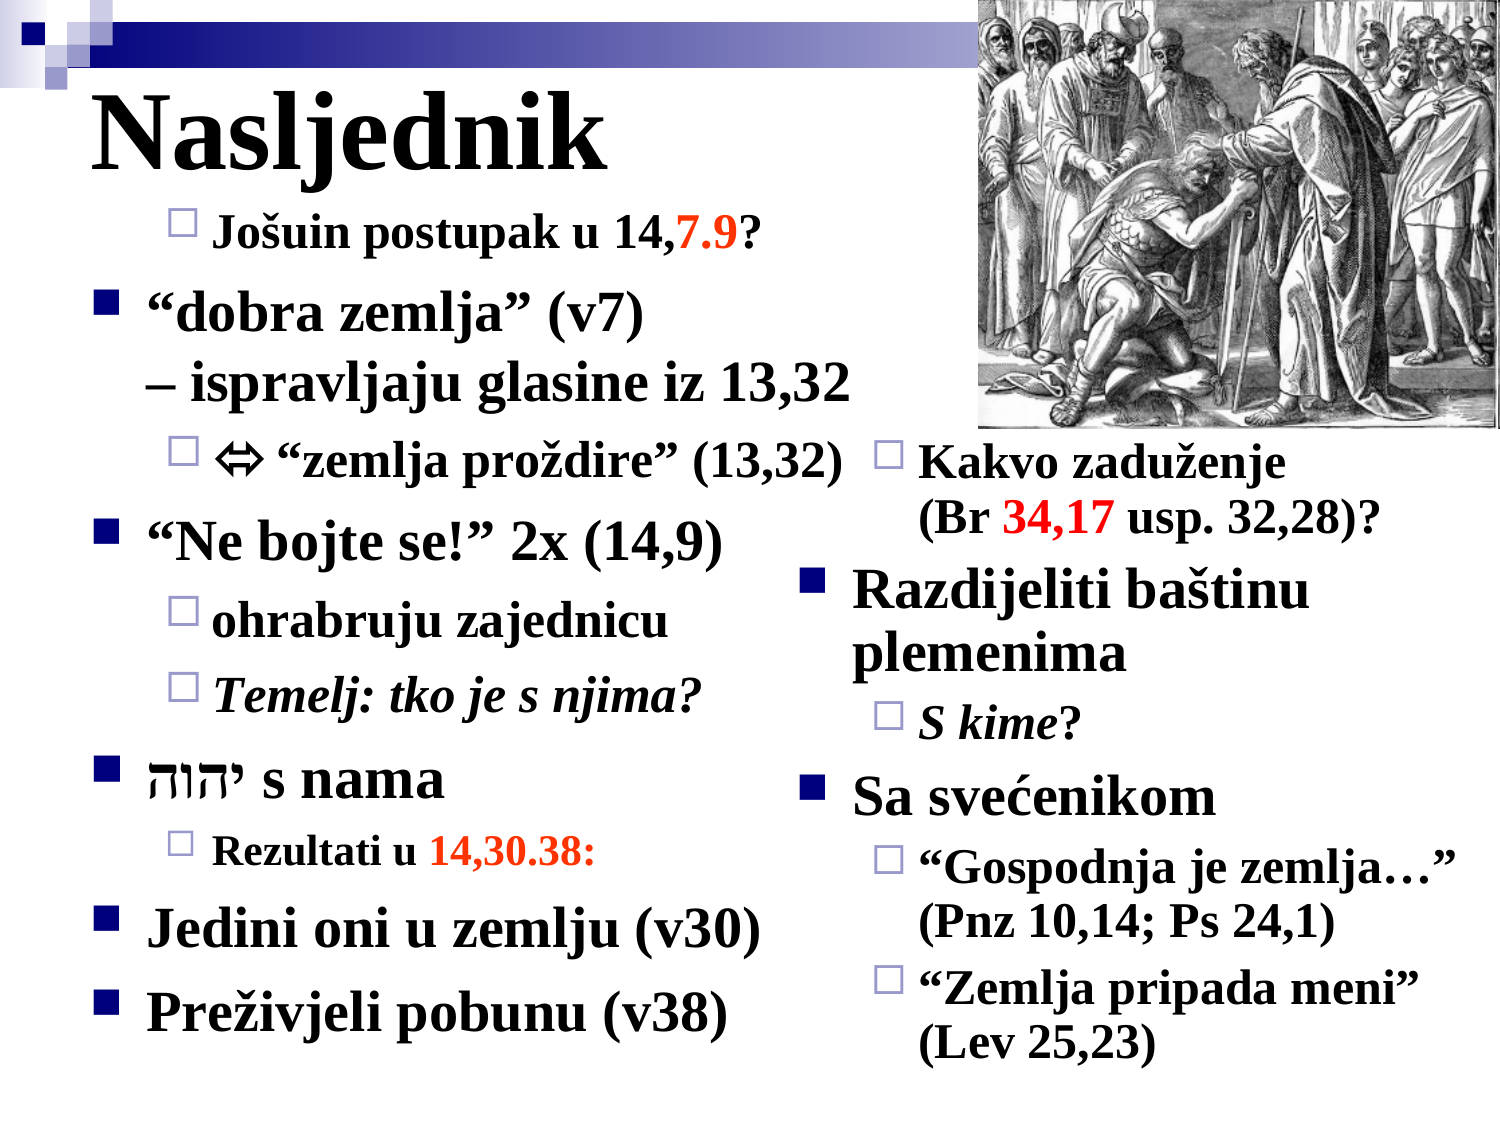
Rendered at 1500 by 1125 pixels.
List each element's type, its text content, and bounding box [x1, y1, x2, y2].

title Nasljednik [75, 0, 978, 250]
picture [978, 0, 1500, 429]
list Jošuin postupak u 14,7.9? “dobra zemlja” (v7) – ispravljaju glasine iz 13,32  “zemlja proždire” (13,32) “Ne bojte se!” 2x (14,9) ohrabruju zajednicu Temelj: tko je s njima? יהוה s nama Rezultati u 14,30.38: Jedini oni u zemlju (v30) Preživjeli pobunu (v38) [75, 190, 885, 1125]
list Kakvo zaduženje (Br 34,17 usp. 32,28)? Razdijeliti baštinu plemenima S kime? Sa svećenikom “Gospodnja je zemlja…” (Pnz 10,14; Ps 24,1) “Zemlja pripada meni” (Lev 25,23) [781, 428, 1500, 1125]
